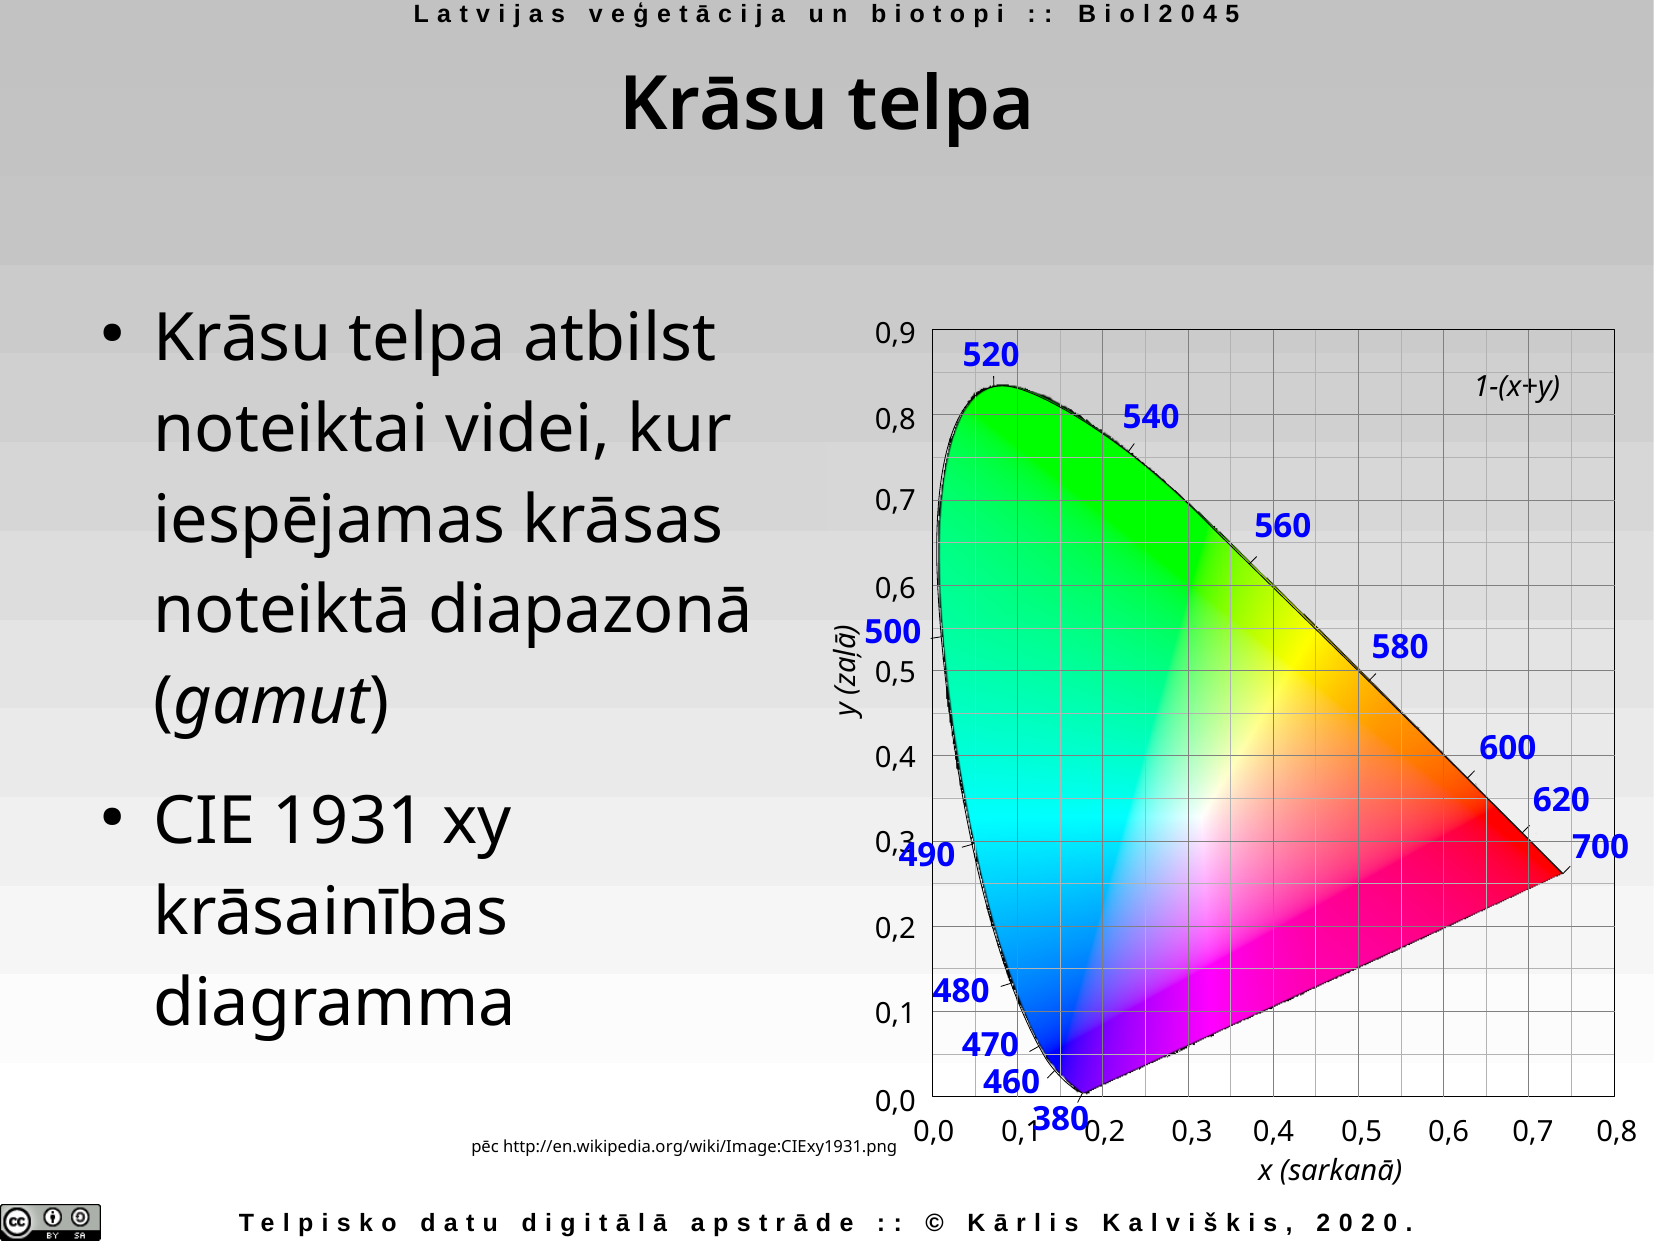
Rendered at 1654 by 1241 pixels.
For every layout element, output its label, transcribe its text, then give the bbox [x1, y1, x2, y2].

text_box y (zaļā) [828, 626, 864, 716]
text_box 1-(x+y) [1529, 365, 1561, 401]
text_box 0,0 [873, 1082, 917, 1118]
text_box 380 [1031, 1094, 1090, 1134]
text_box 460 [979, 1061, 1041, 1101]
text_box 0,4 [1252, 1110, 1295, 1134]
text_box 0,6 [876, 569, 917, 605]
text_box 490 [894, 833, 956, 874]
text_box 0,9 [875, 314, 917, 350]
text_box 600 [1479, 729, 1541, 770]
text_box 540 [1122, 398, 1180, 439]
text_box 0,7 [876, 481, 917, 517]
text_box 1-(x+y) [1470, 365, 1528, 401]
text_box 0,0 [912, 1110, 956, 1134]
text_box 0,4 [873, 738, 917, 774]
list Krāsu telpa atbilst noteiktai videi, kur iespējamas krāsas noteiktā diapazonā (gamut) CIE 1931 xy krāsainības diagramma [82, 289, 789, 1113]
text_box 560 [1254, 507, 1312, 548]
text_box 0,5 [877, 653, 917, 689]
text_box 0,2 [1090, 1110, 1126, 1134]
text_box 580 [1371, 628, 1429, 669]
text_box 0,2 [875, 909, 917, 945]
text_box 470 [961, 1023, 1019, 1064]
text_box 0,5 [1342, 1110, 1382, 1134]
title Krāsu telpa [29, 49, 1625, 258]
text_box pēc http://en.wikipedia.org/wiki/Image:CIExy1931.png [471, 1134, 1585, 1190]
text_box 480 [928, 969, 990, 1010]
text_box 0,7 [1513, 1110, 1553, 1134]
text_box 0,8 [1596, 1110, 1637, 1146]
text_box 0,6 [1428, 1110, 1469, 1134]
text_box 0,1 [1003, 1110, 1031, 1134]
text_box 0,3 [876, 823, 917, 859]
text_box 520 [964, 336, 1019, 377]
text_box 0,3 [1172, 1110, 1213, 1134]
text_box 700 [1572, 828, 1630, 869]
text_box 500 [863, 610, 922, 651]
picture [0, 0, 1654, 1241]
text_box 0,1 [879, 995, 917, 1031]
text_box 0,8 [876, 400, 917, 436]
text_box 620 [1532, 781, 1591, 822]
